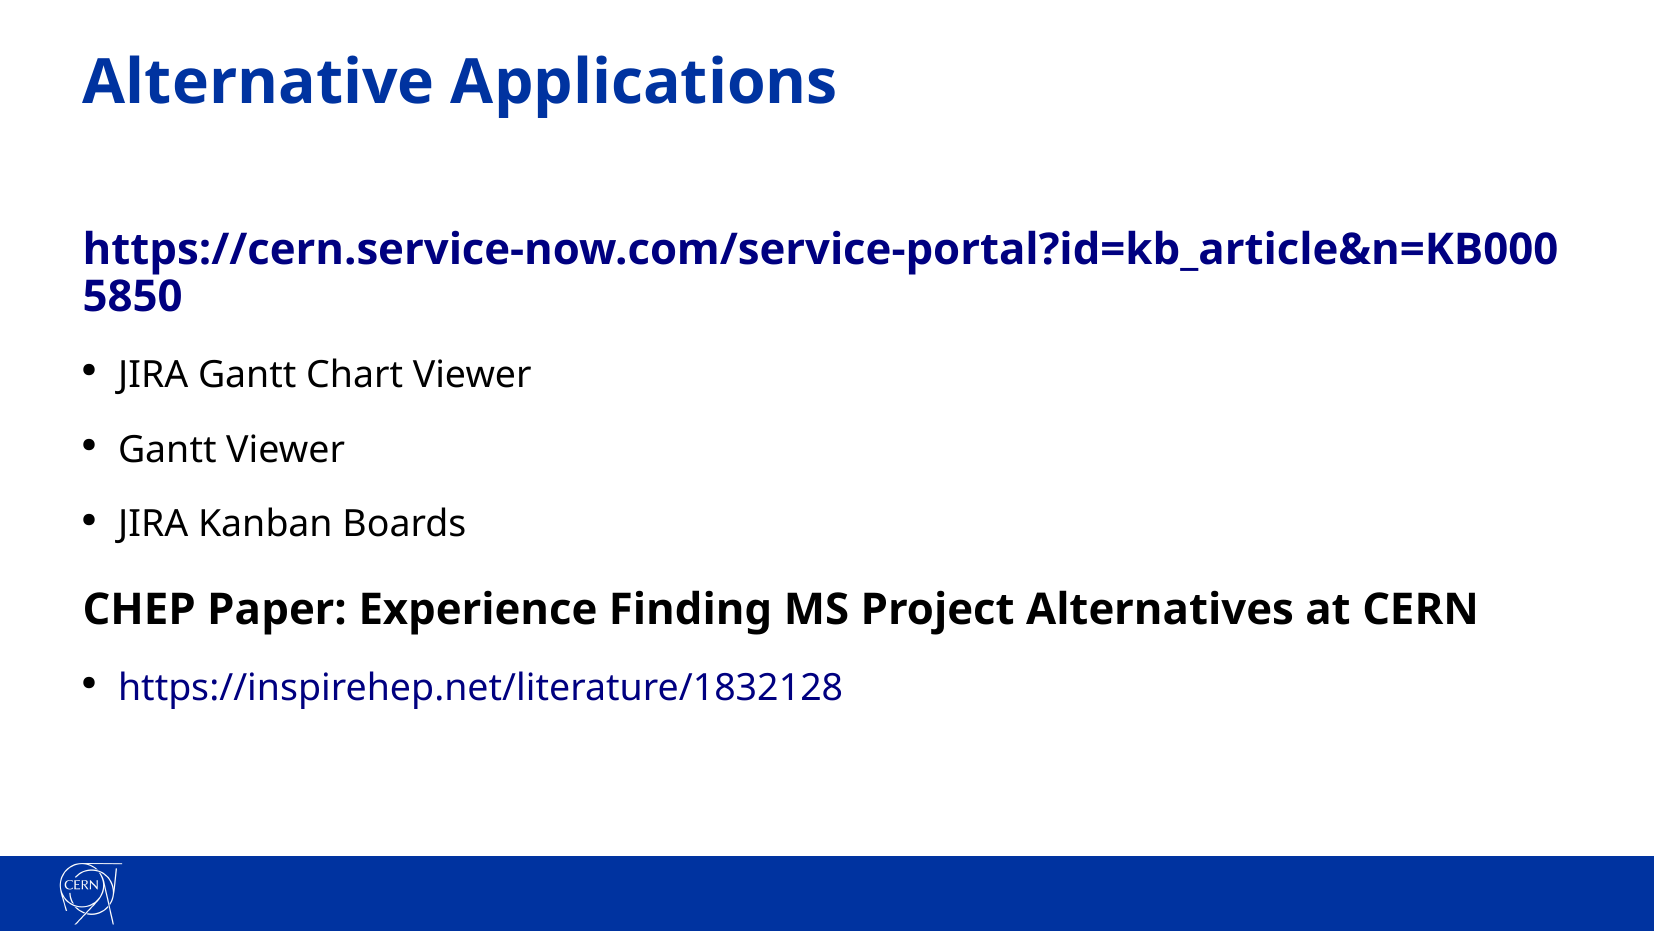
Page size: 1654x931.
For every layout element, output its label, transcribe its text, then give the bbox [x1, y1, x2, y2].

title Alternative Applications [82, 37, 1571, 193]
list https://cern.service-now.com/service-portal?id=kb_article&n=KB0005850 JIRA Gantt Chart Viewer Gantt Viewer JIRA Kanban Boards CHEP Paper: Experience Finding MS Project Alternatives at CERN https://inspirehep.net/literature/1832128 [82, 217, 1571, 827]
picture [56, 859, 127, 928]
